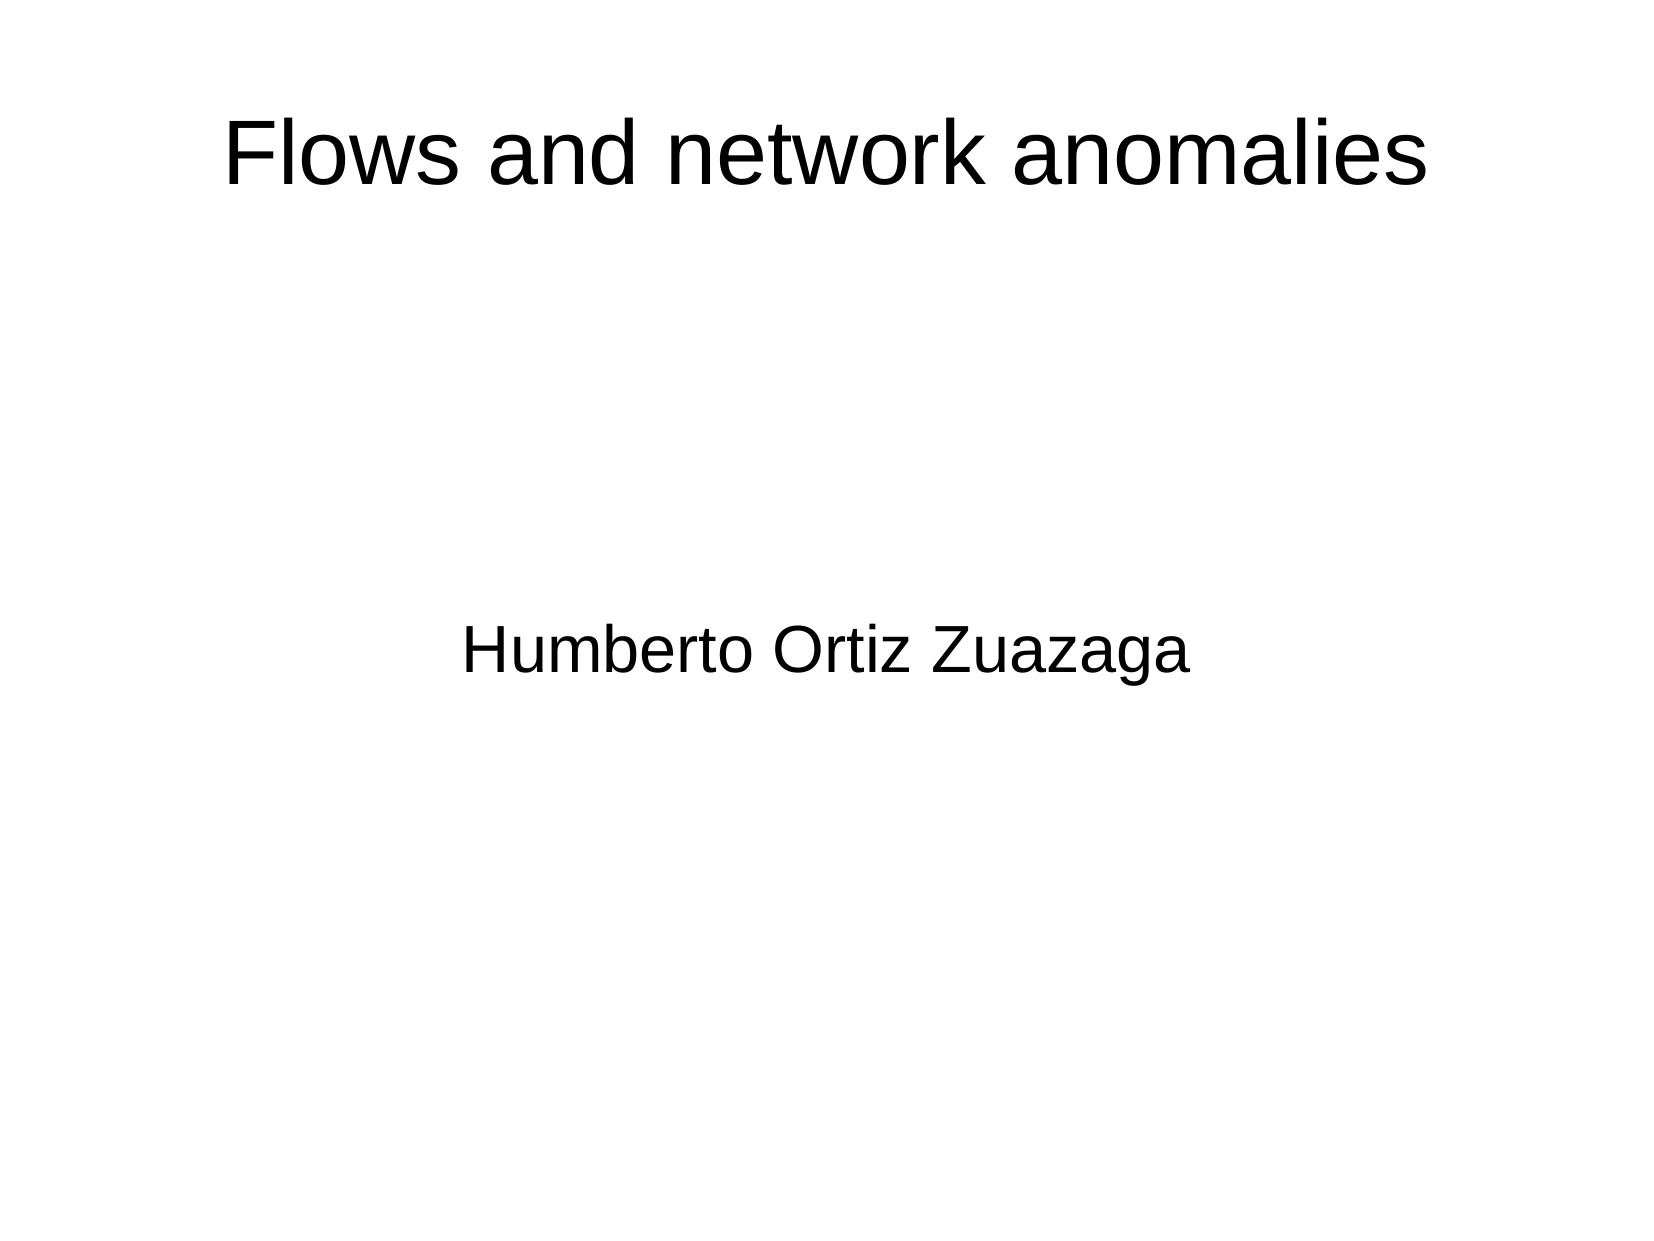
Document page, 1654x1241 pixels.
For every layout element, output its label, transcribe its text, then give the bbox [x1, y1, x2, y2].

subtitle Humberto Ortiz Zuazaga [82, 290, 1571, 1010]
title Flows and network anomalies [82, 49, 1571, 257]
